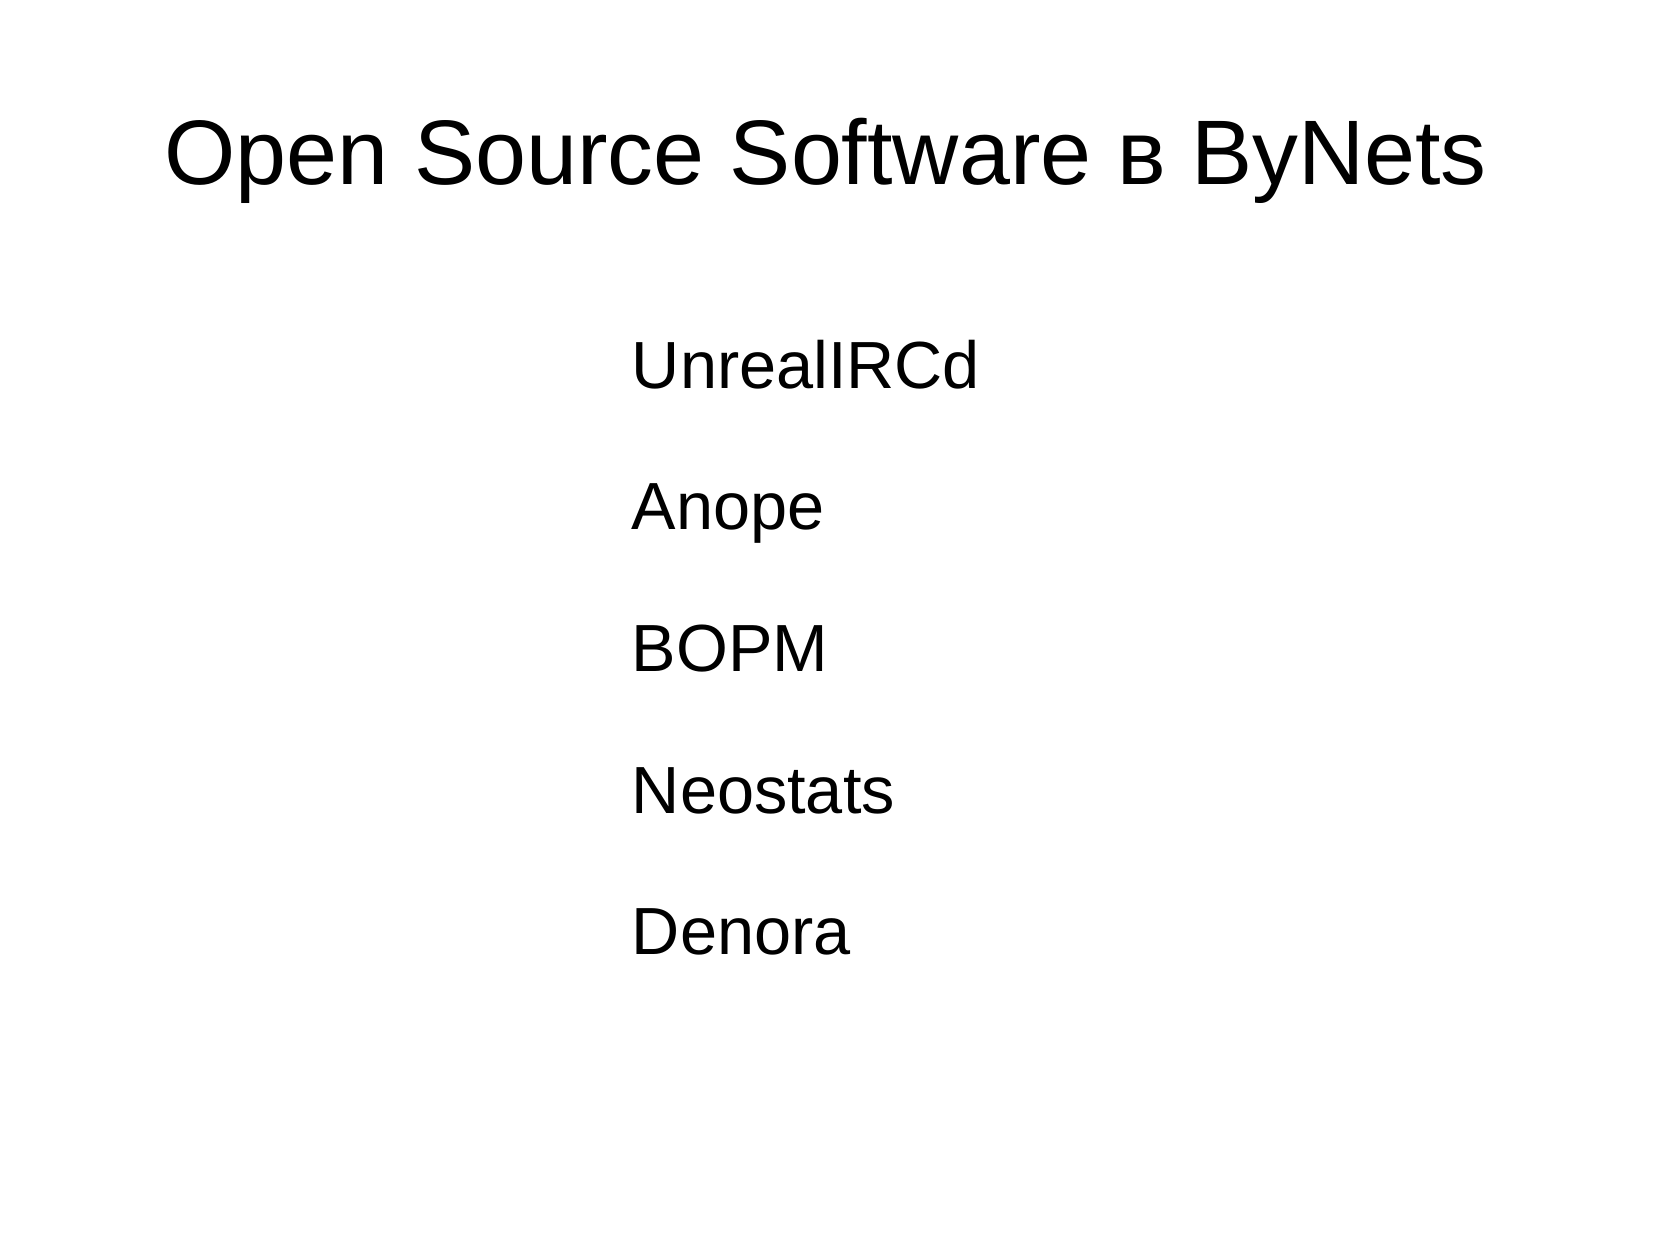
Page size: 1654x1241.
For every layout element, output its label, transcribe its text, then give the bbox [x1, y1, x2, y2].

title Open Source Software в ByNets [82, 49, 1571, 257]
list UnrealIRCd Anope BOPM Neostats Denora [82, 290, 1571, 1094]
